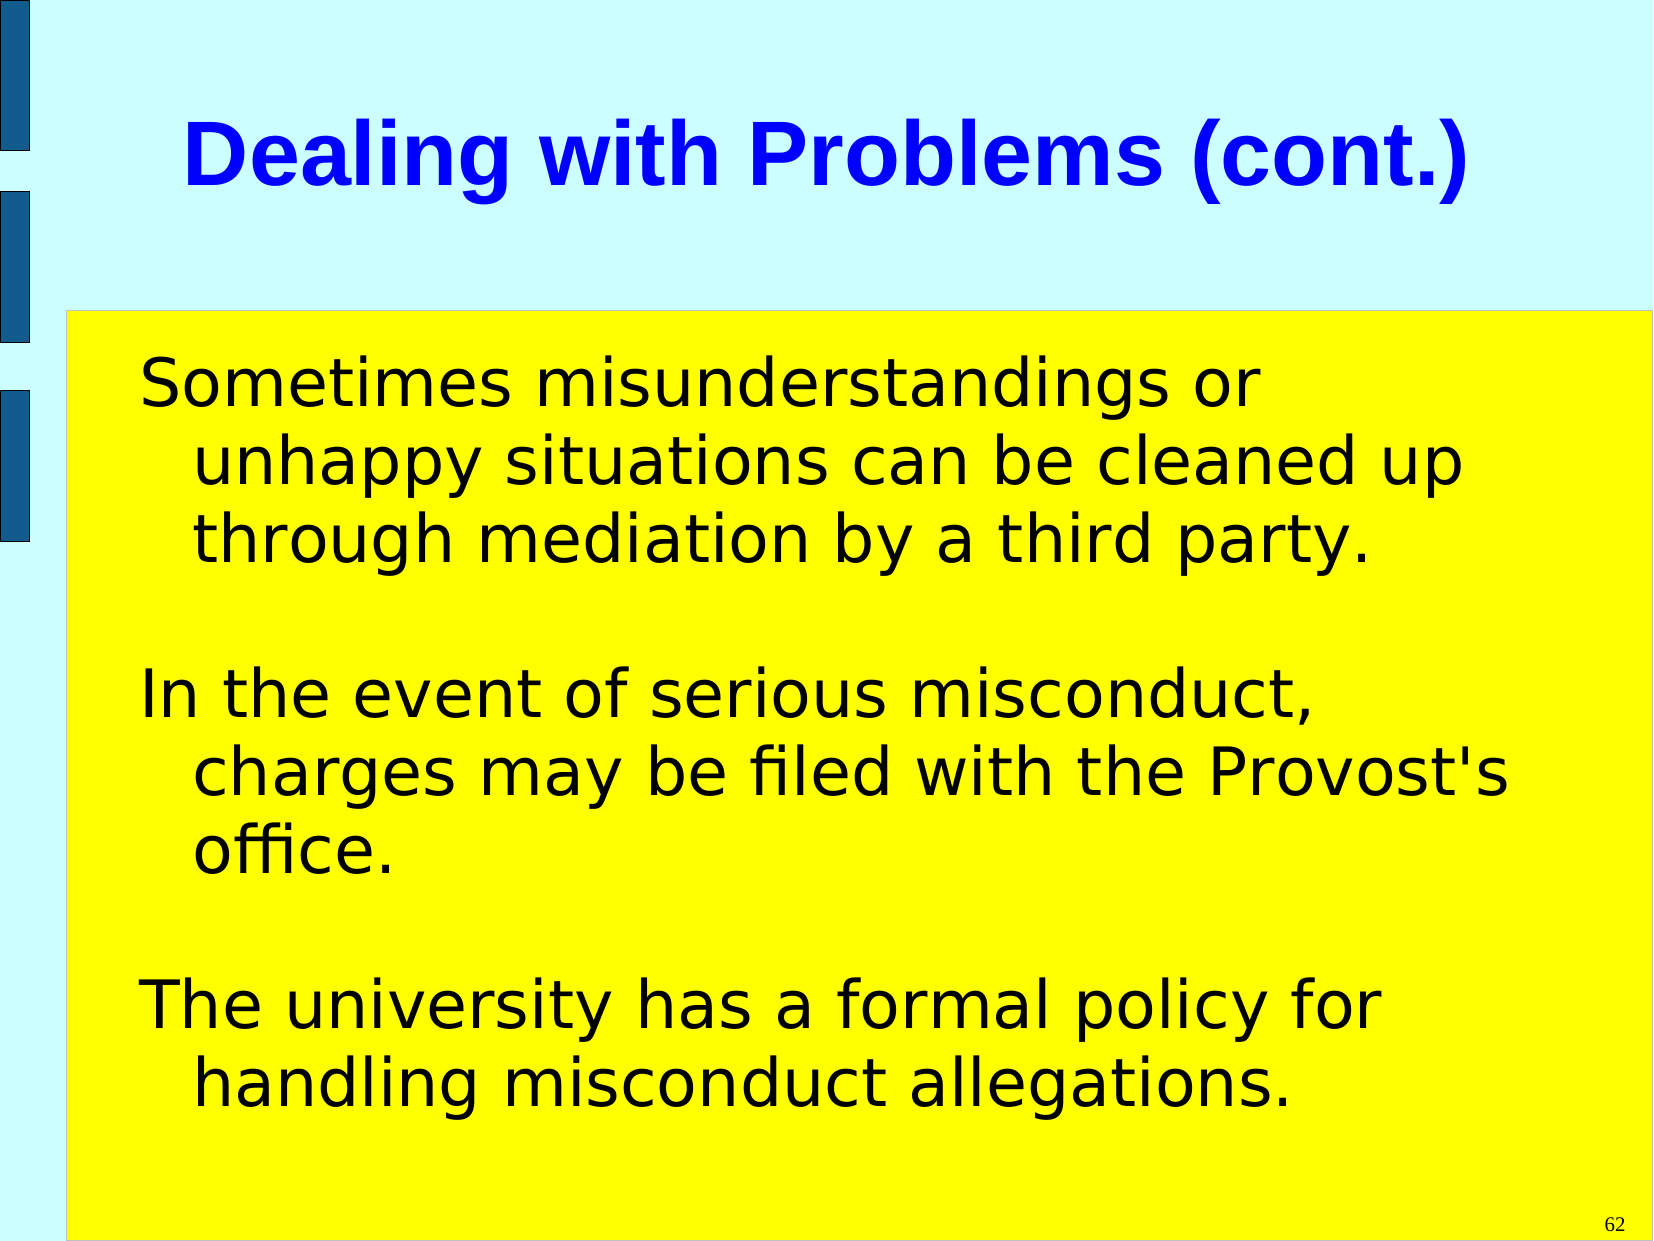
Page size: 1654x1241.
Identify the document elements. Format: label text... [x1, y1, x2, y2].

title Dealing with Problems (cont.) [121, 49, 1534, 258]
list Sometimes misunderstandings or unhappy situations can be cleaned up through mediation by a third party. In the event of serious misconduct, charges may be filed with the Provost's office. The university has a formal policy for handling misconduct allegations. [121, 344, 1534, 1127]
